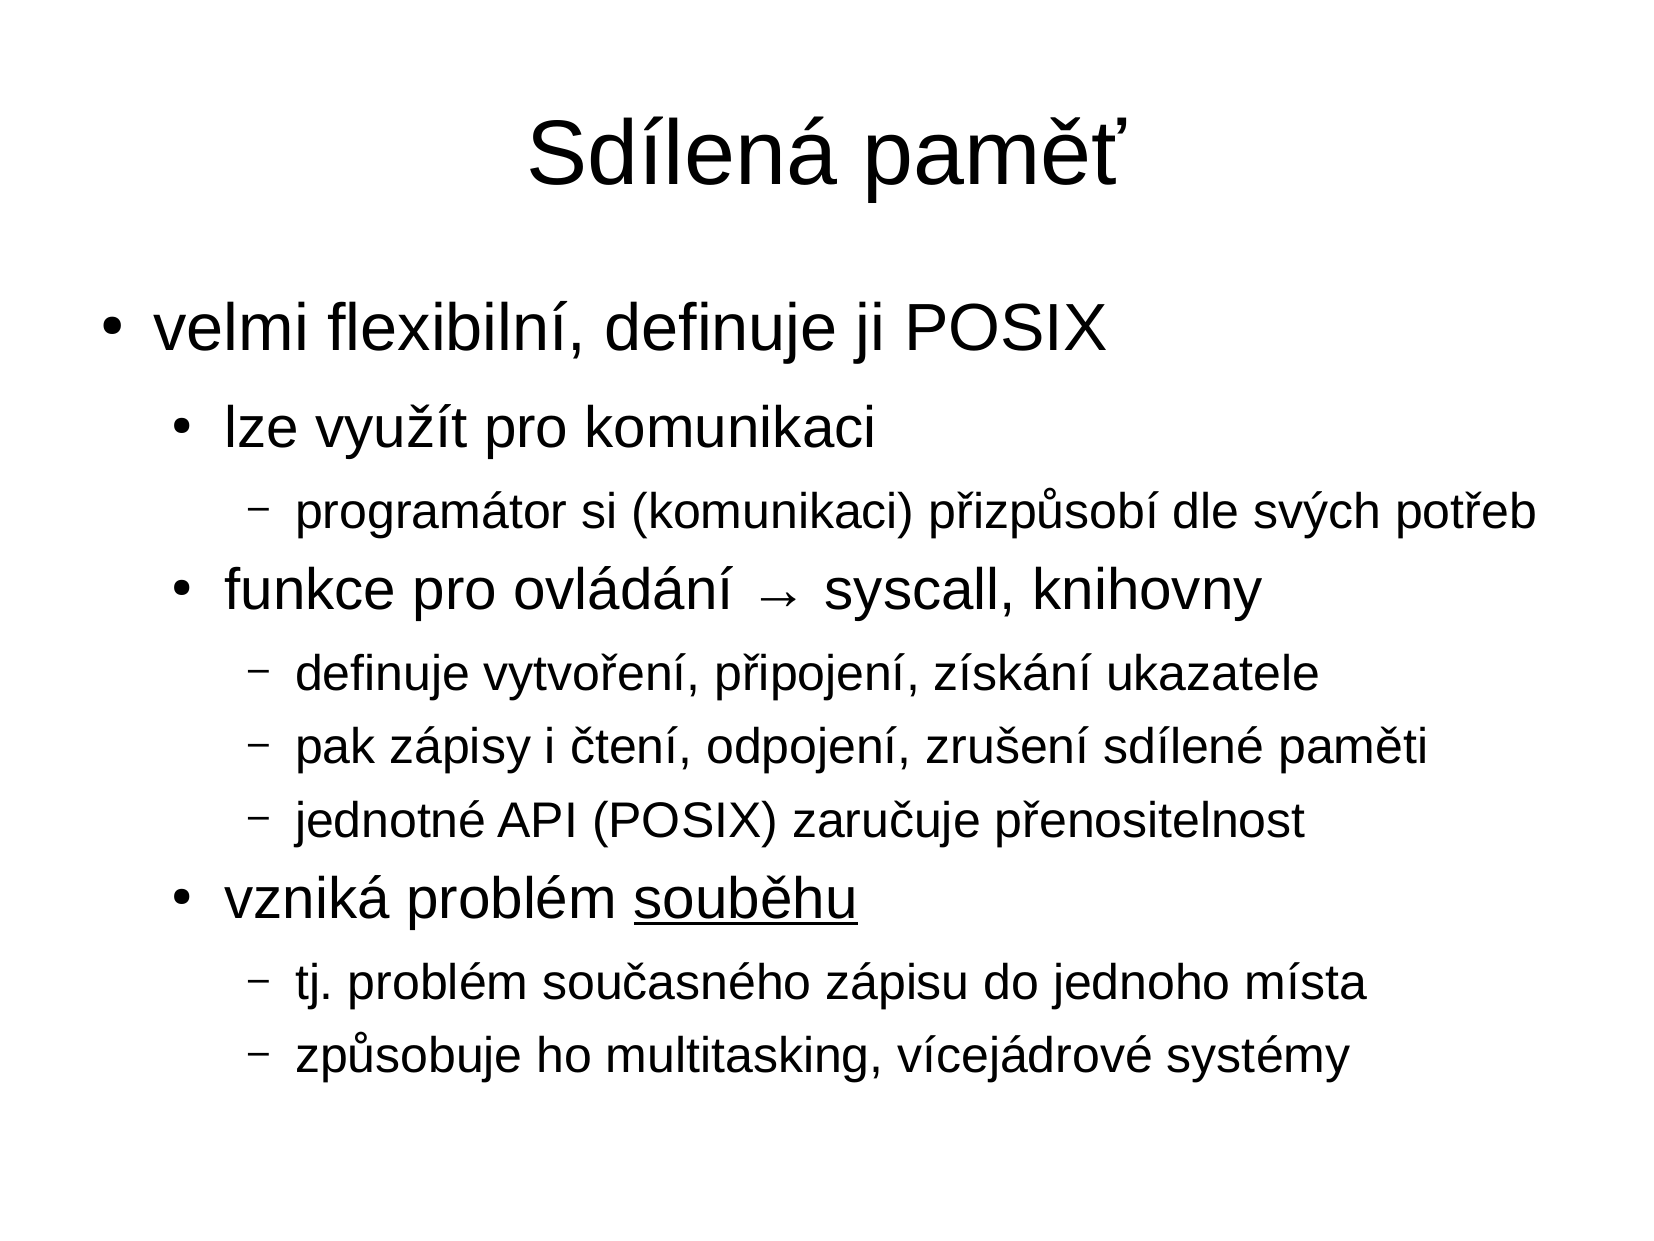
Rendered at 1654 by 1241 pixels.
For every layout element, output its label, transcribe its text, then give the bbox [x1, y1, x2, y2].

title Sdílená paměť [82, 56, 1571, 250]
list velmi flexibilní, definuje ji POSIX lze využít pro komunikaci programátor si (komunikaci) přizpůsobí dle svých potřeb funkce pro ovládání → syscall, knihovny definuje vytvoření, připojení, získání ukazatele pak zápisy i čtení, odpojení, zrušení sdílené paměti jednotné API (POSIX) zaručuje přenositelnost vzniká problém souběhu tj. problém současného zápisu do jednoho místa způsobuje ho multitasking, vícejádrové systémy [82, 290, 1571, 1112]
